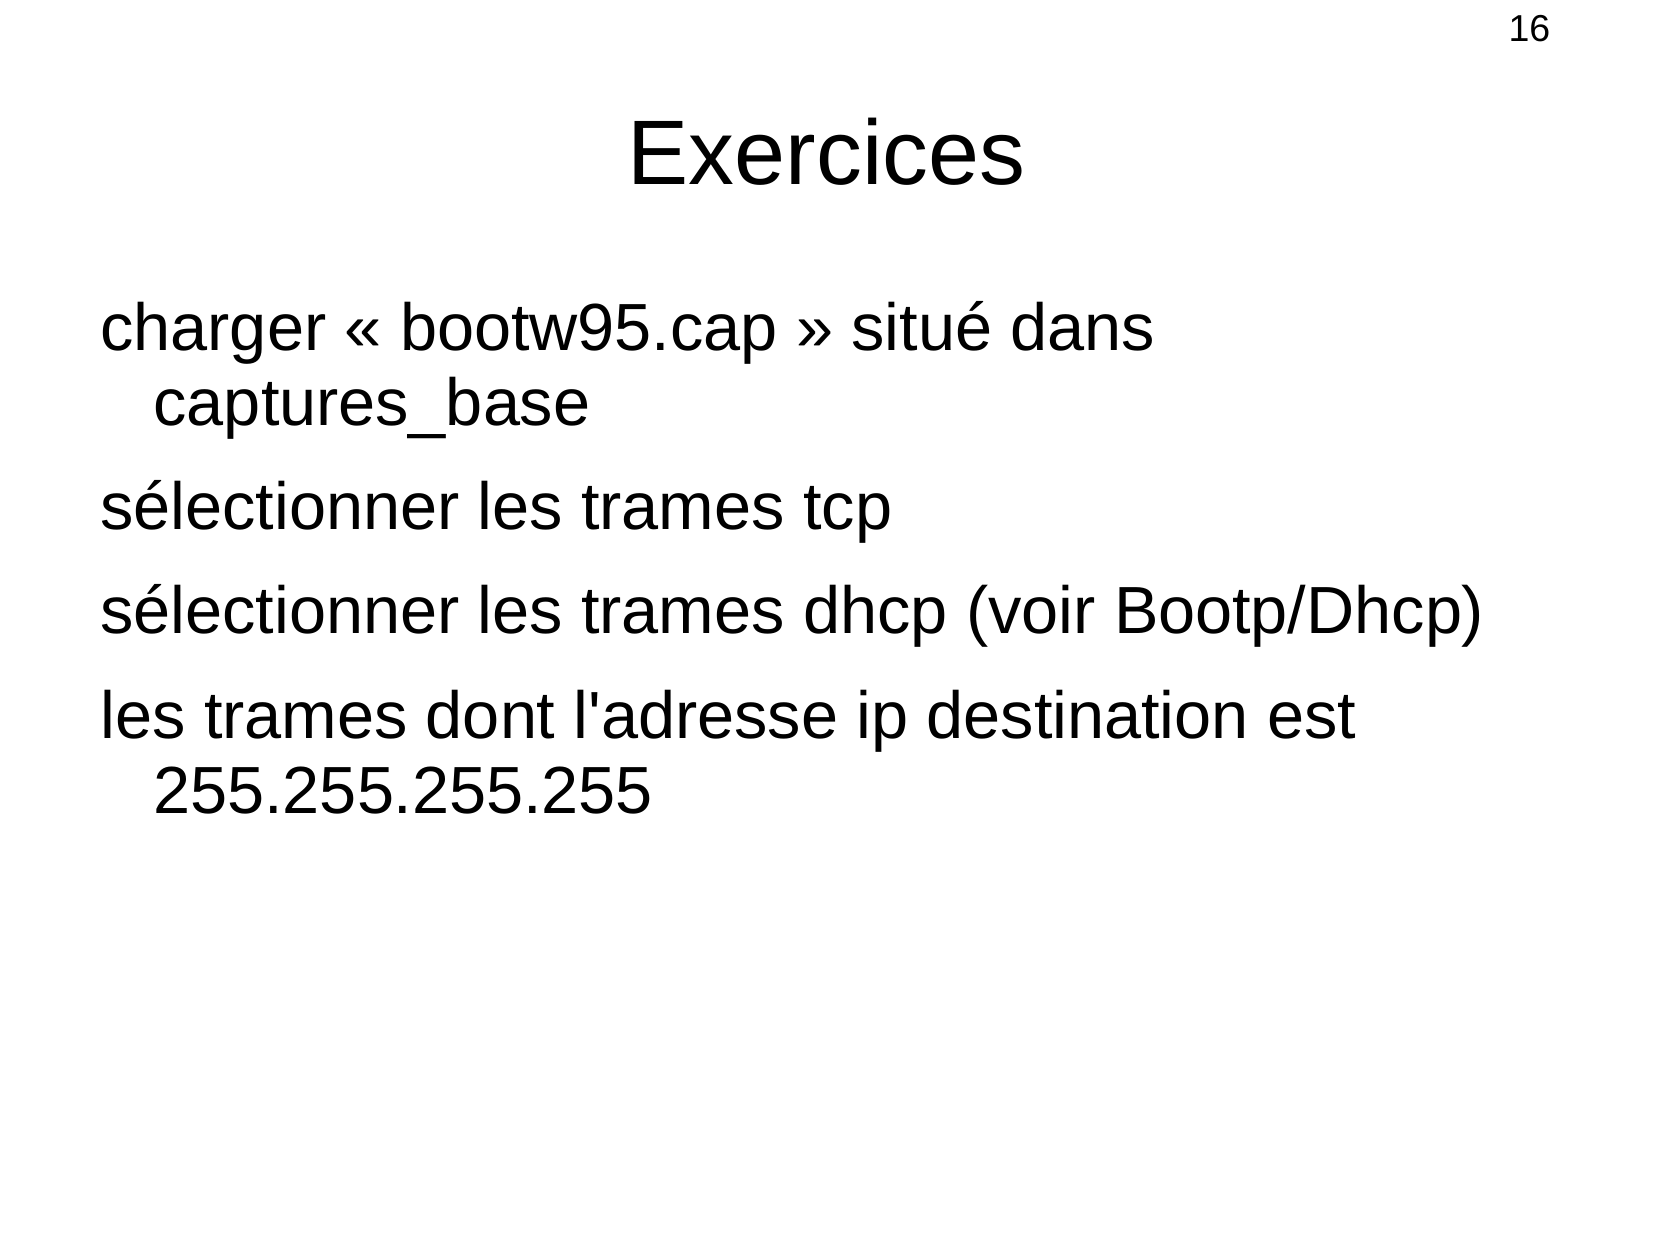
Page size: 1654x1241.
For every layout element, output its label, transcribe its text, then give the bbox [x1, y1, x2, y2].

title Exercices [82, 49, 1571, 257]
list charger « bootw95.cap » situé dans captures_base sélectionner les trames tcp sélectionner les trames dhcp (voir Bootp/Dhcp) les trames dont l'adresse ip destination est 255.255.255.255 [82, 290, 1571, 1109]
